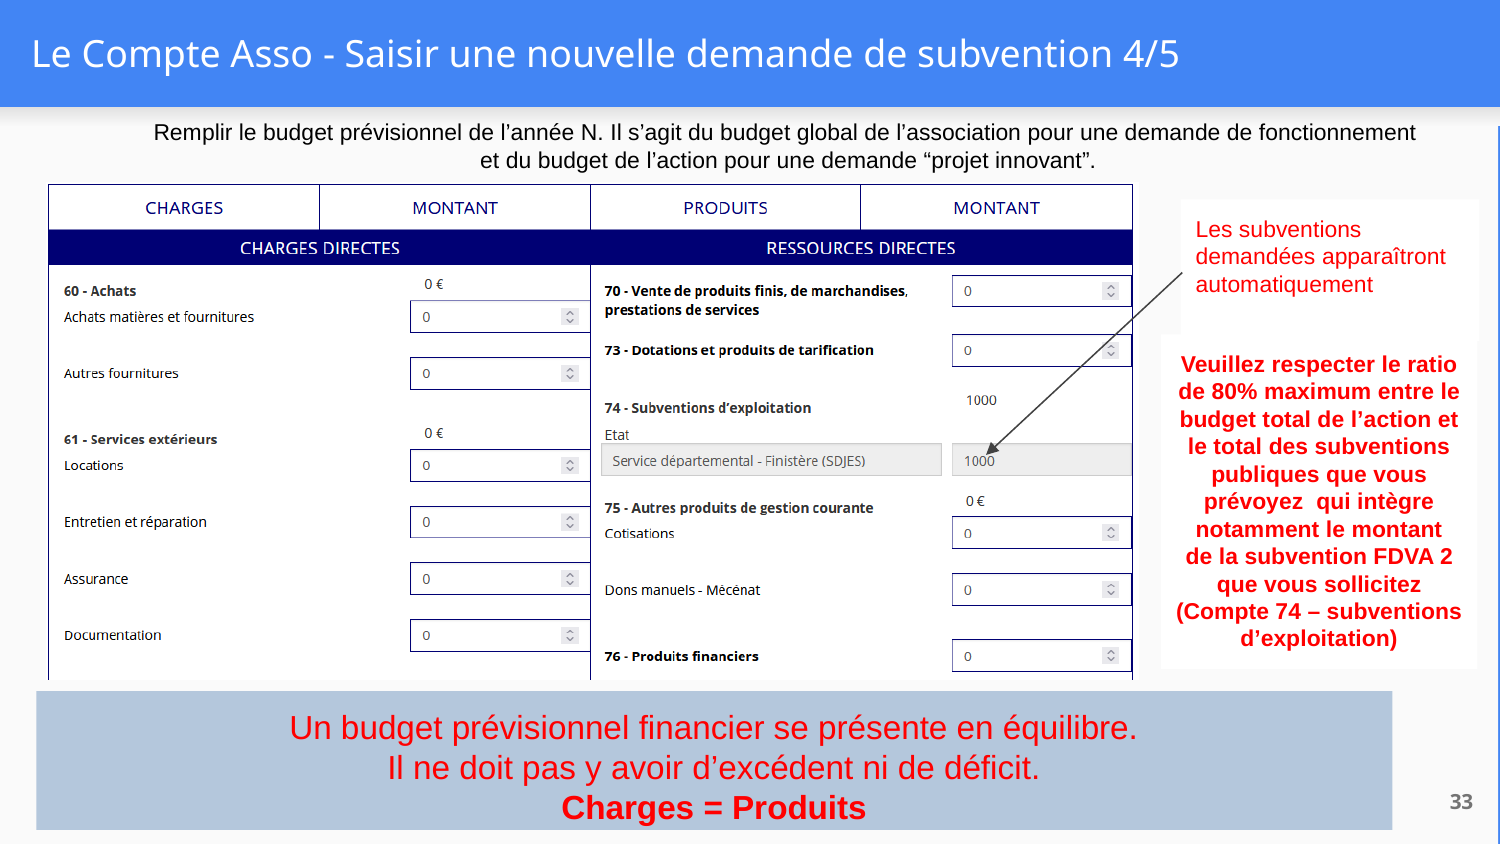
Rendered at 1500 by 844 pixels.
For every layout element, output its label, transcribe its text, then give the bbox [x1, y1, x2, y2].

text_box Un budget prévisionnel financier se présente en équilibre. Il ne doit pas y avoir d’excédent ni de déficit. Charges = Produits [36, 691, 1393, 830]
title Le Compte Asso - Saisir une nouvelle demande de subvention 4/5 [16, 2, 1464, 102]
text_box Remplir le budget prévisionnel de l’année N. Il s’agit du budget global de l’association pour une demande de fonctionnement et du budget de l’action pour une demande “projet innovant”. [76, 102, 1500, 174]
text_box Les subventions demandées apparaîtront automatiquement [1180, 199, 1480, 341]
picture [46, 182, 1139, 680]
slide_number <numéro> [1398, 770, 1489, 835]
text_box Veuillez respecter le ratio de 80% maximum entre le budget total de l’action et le total des subventions publiques que vous prévoyez qui intègre notamment le montant de la subvention FDVA 2 que vous sollicitez (Compte 74 – subventions d’exploitation) [1160, 334, 1478, 670]
